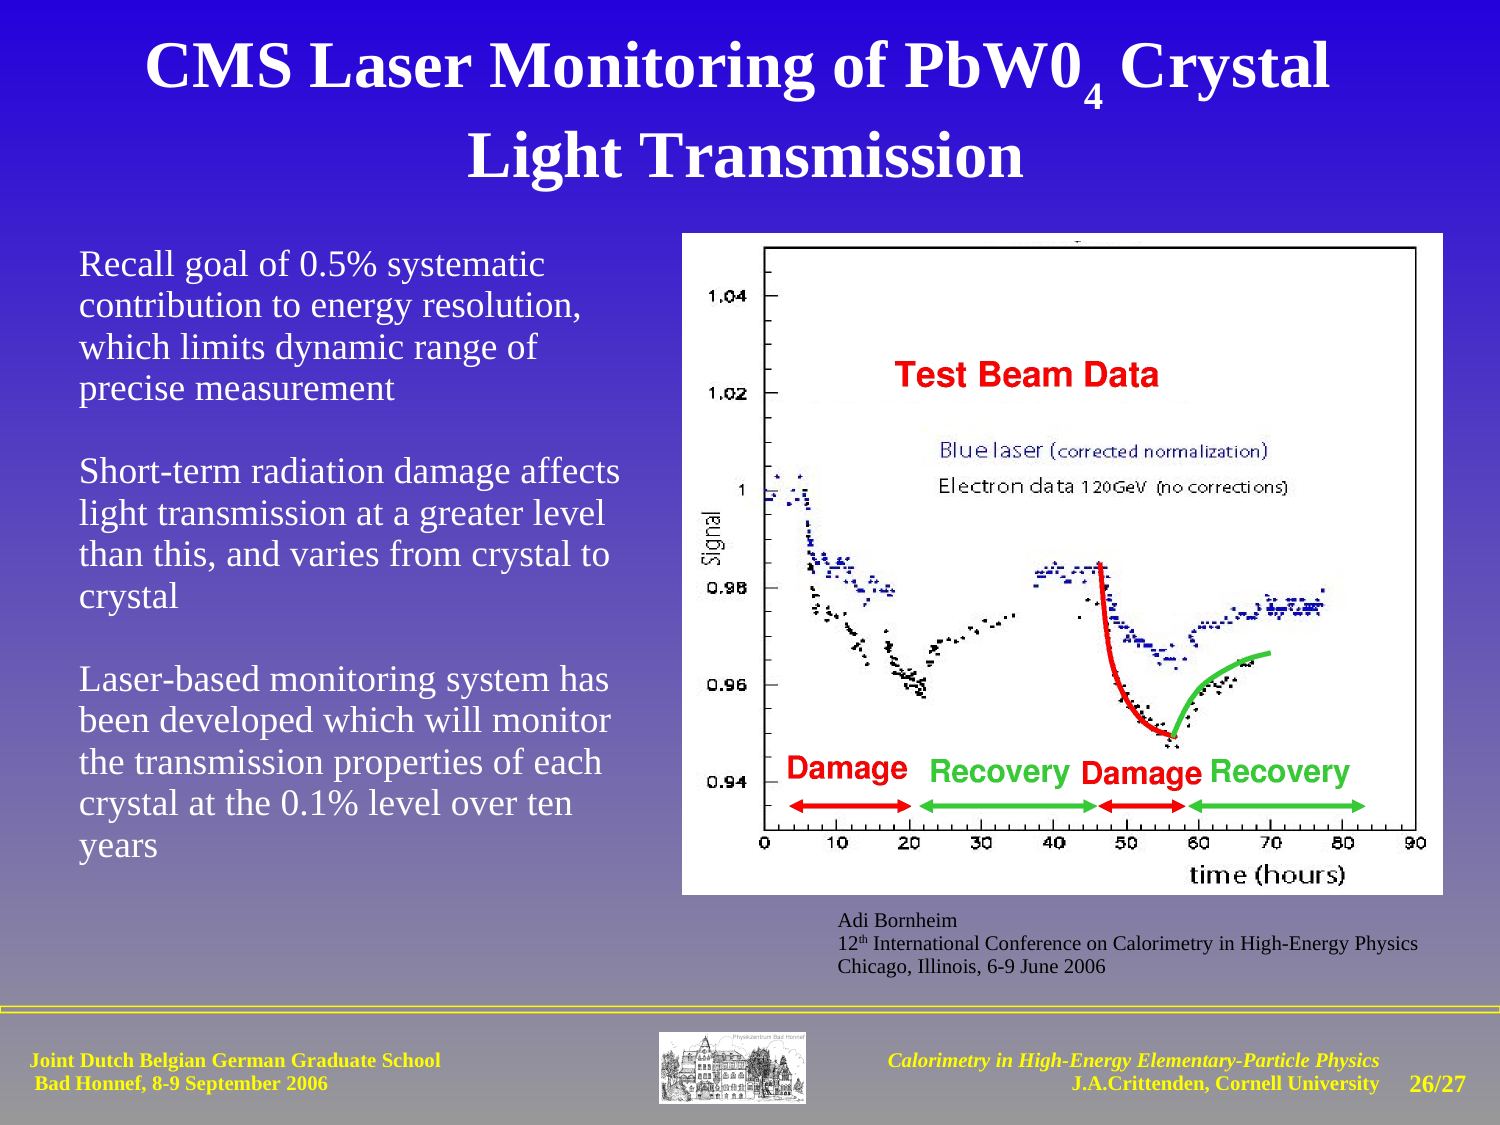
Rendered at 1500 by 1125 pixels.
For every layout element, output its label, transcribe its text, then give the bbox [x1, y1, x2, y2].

picture [659, 1032, 806, 1104]
text_box Adi Bornheim 12th International Conference on Calorimetry in High-Energy Physics Chicago, Illinois, 6-9 June 2006 [837, 909, 1441, 979]
title CMS Laser Monitoring of PbW04 Crystal Light Transmission [109, 16, 1384, 204]
text_box Recall goal of 0.5% systematic contribution to energy resolution, which limits dynamic range of precise measurement Short-term radiation damage affects light transmission at a greater level than this, and varies from crystal to crystal Laser-based monitoring system has been developed which will monitor the transmission properties of each crystal at the 0.1% level over ten years [78, 242, 629, 866]
picture [682, 233, 1443, 896]
